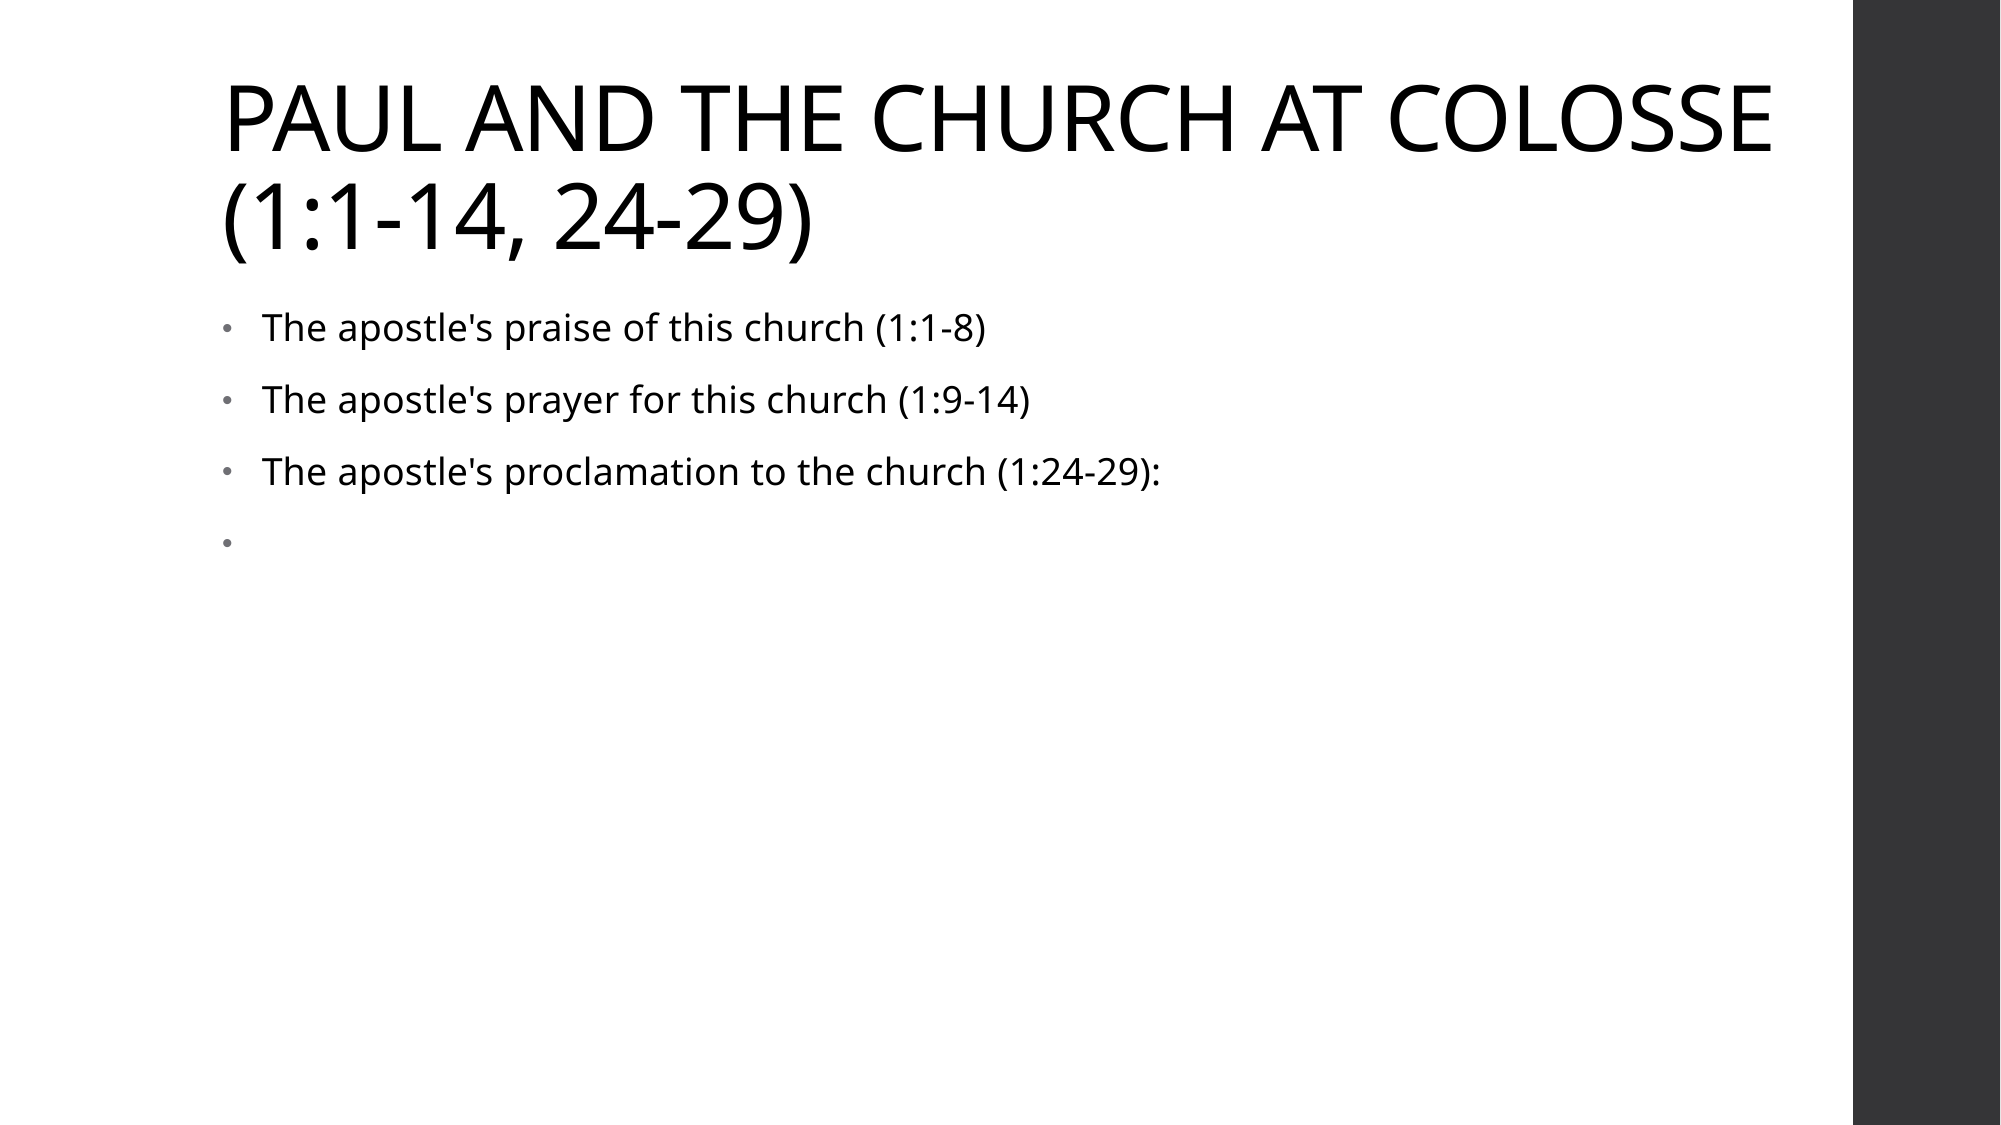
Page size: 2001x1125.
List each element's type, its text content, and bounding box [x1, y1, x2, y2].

list The apostle's praise of this church (1:1-8) The apostle's prayer for this church (1:9-14) The apostle's proclamation to the church (1:24-29): [206, 299, 1617, 1014]
title PAUL AND THE CHURCH AT COLOSSE (1:1-14, 24-29) [206, 60, 1797, 278]
